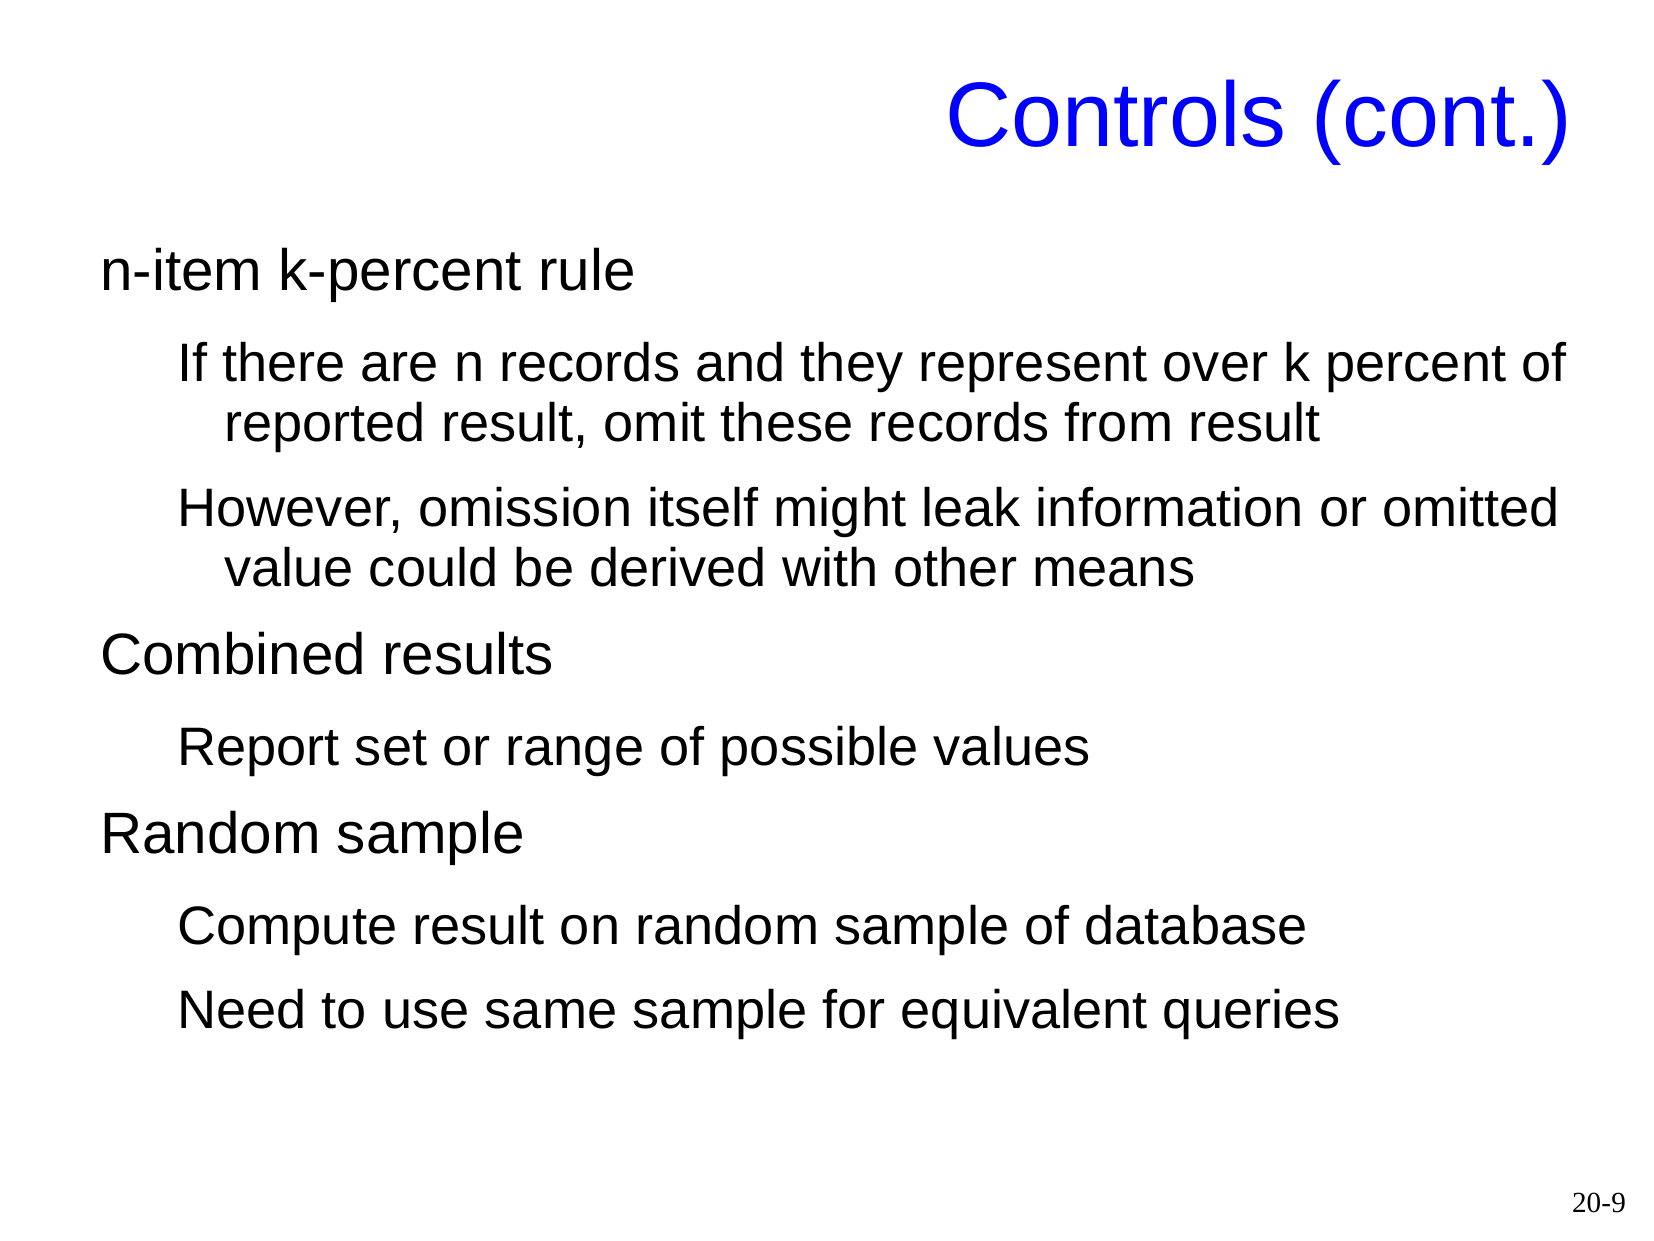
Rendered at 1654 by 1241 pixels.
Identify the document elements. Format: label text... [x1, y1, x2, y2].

list n-item k-percent rule If there are n records and they represent over k percent of reported result, omit these records from result However, omission itself might leak information or omitted value could be derived with other means Combined results Report set or range of possible values Random sample Compute result on random sample of database Need to use same sample for equivalent queries [82, 237, 1571, 1170]
title Controls (cont.) [84, 11, 1573, 218]
